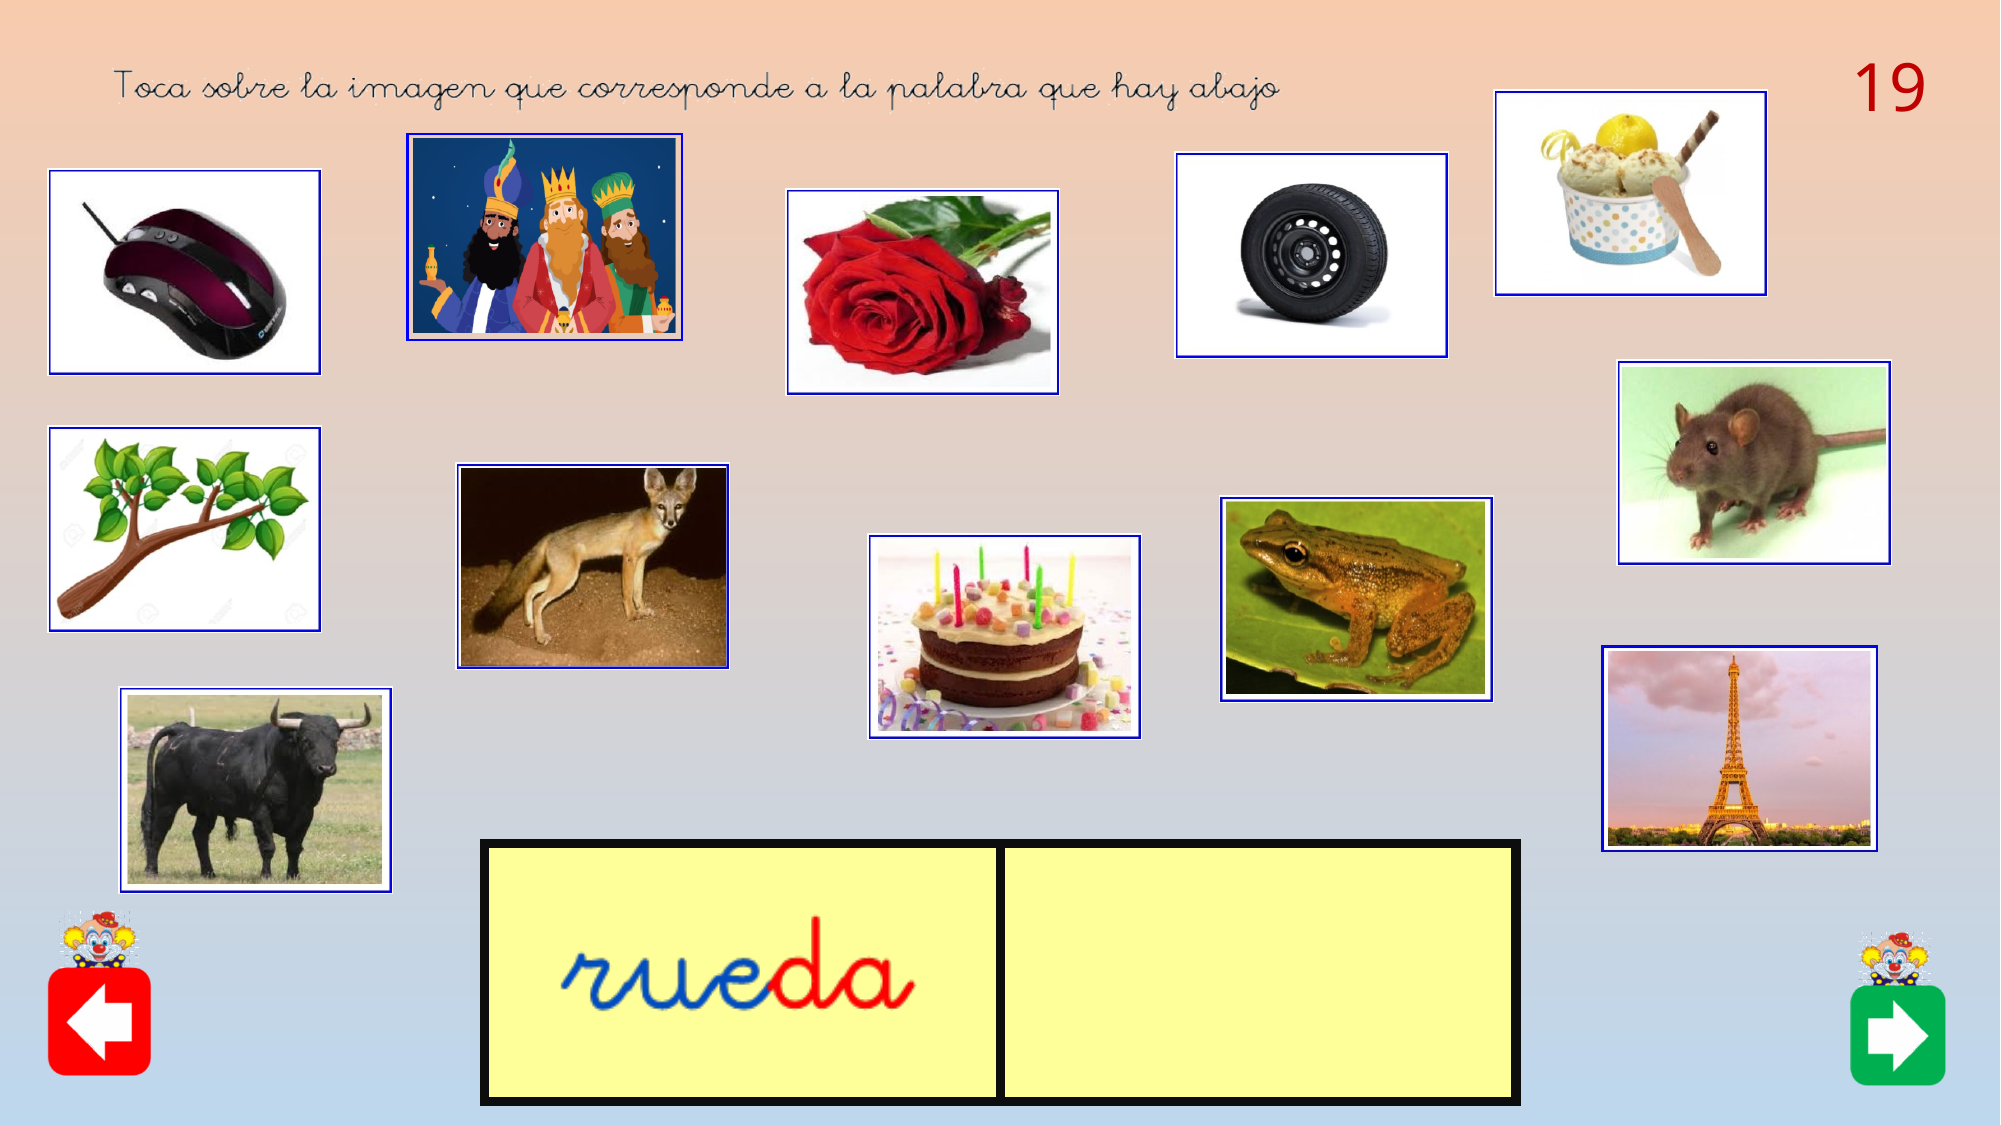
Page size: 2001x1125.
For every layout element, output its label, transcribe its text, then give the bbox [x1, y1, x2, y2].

picture [1601, 645, 1878, 852]
picture [47, 910, 151, 1076]
picture [1616, 359, 1892, 566]
picture [406, 133, 683, 341]
picture [455, 462, 730, 670]
picture [47, 168, 322, 376]
picture [867, 533, 1142, 740]
picture [518, 878, 956, 1068]
picture [106, 57, 1768, 297]
text_box [484, 843, 1516, 1102]
picture [785, 188, 1060, 396]
picture [1850, 931, 1946, 1086]
text_box 19 [1820, 37, 1958, 133]
picture [118, 686, 393, 894]
picture [1174, 151, 1449, 359]
picture [1219, 495, 1494, 703]
picture [47, 425, 322, 633]
